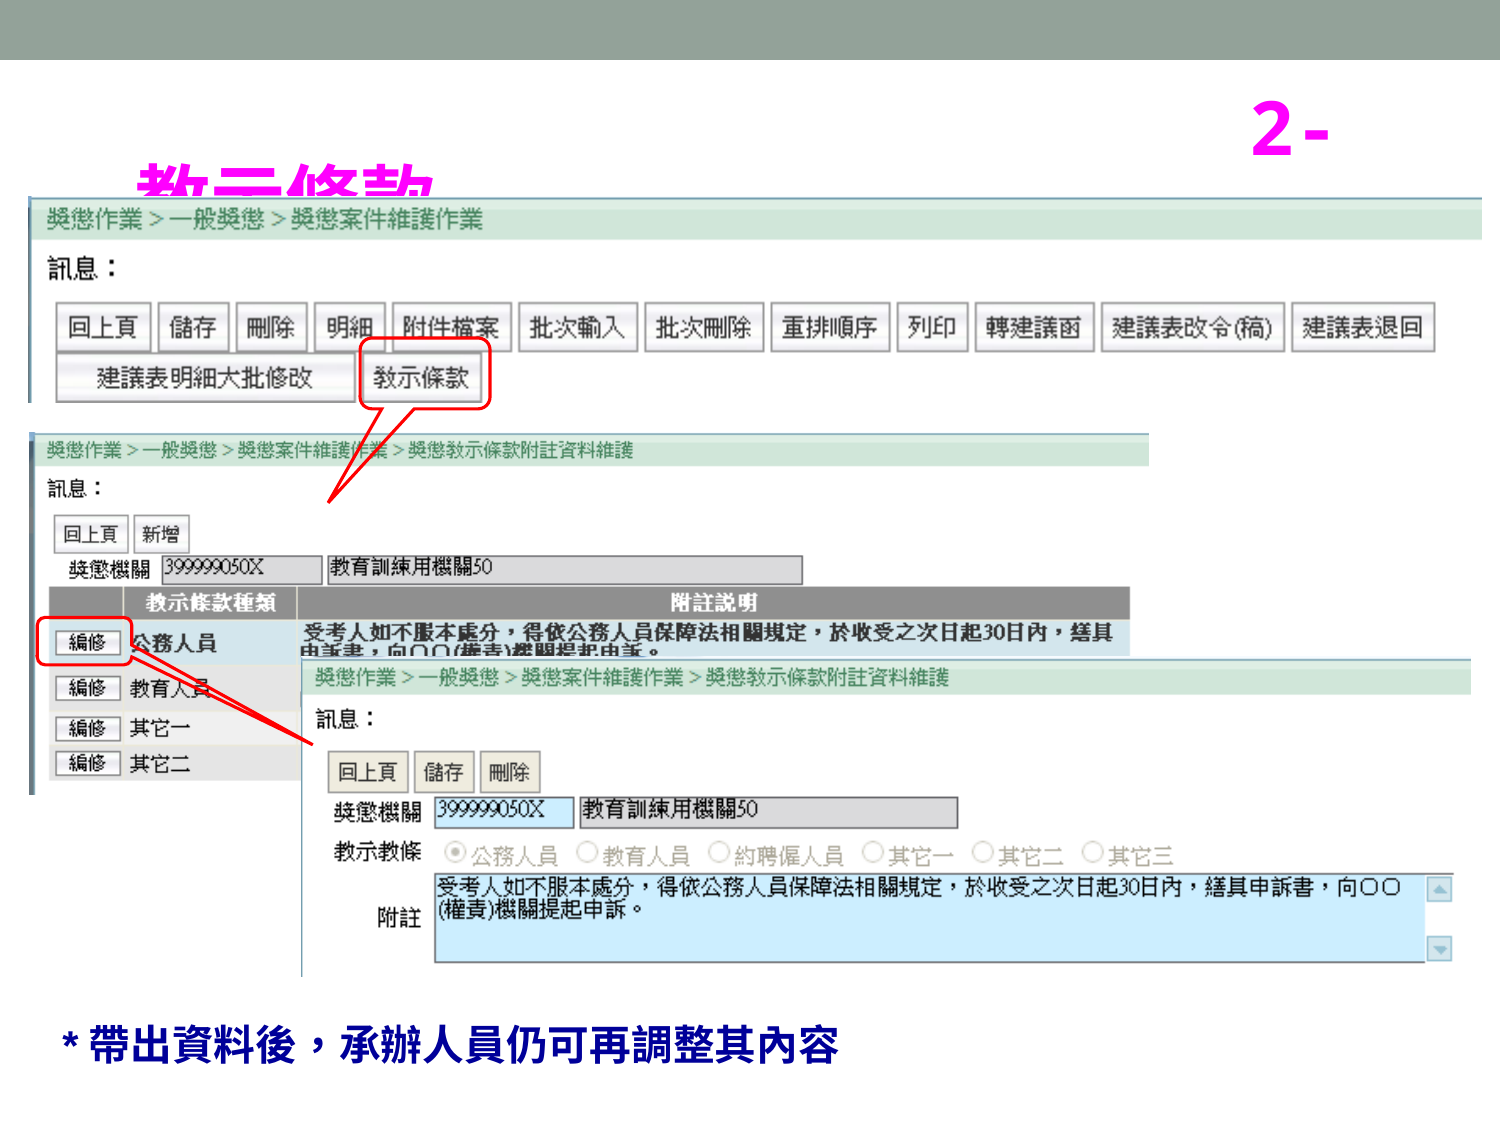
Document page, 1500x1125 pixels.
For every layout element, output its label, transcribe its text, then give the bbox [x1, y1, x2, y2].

picture [341, 432, 389, 485]
text_box *帶出資料後，承辦人員仍可再調整其內容 [47, 1011, 856, 1077]
picture [28, 196, 1482, 403]
text_box 2-教示條款 [64, 90, 1447, 185]
picture [29, 432, 1471, 977]
picture [362, 340, 488, 403]
